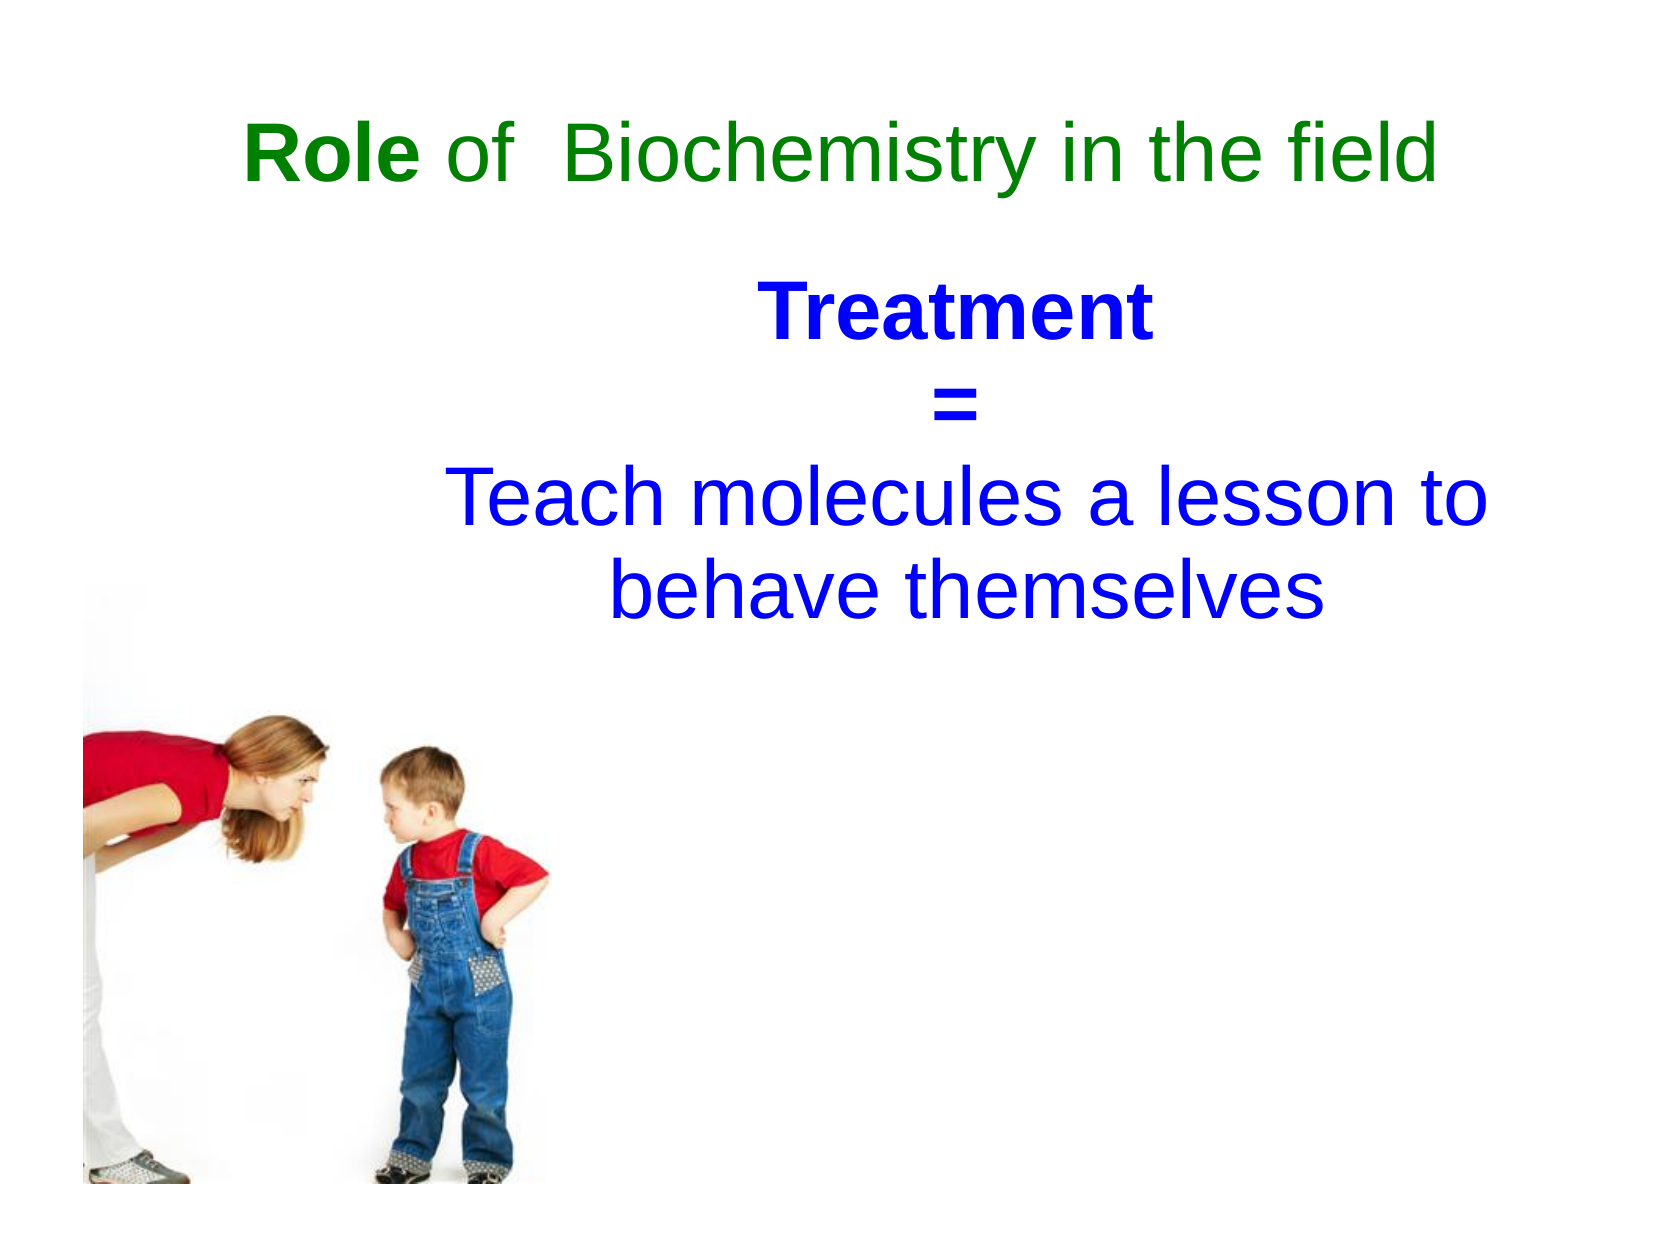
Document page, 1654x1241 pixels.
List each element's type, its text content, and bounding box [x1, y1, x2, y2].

text_box Treatment = Teach molecules a lesson to behave themselves [390, 256, 1546, 644]
picture [83, 584, 552, 1184]
title Role of Biochemistry in the field [82, 49, 1571, 257]
